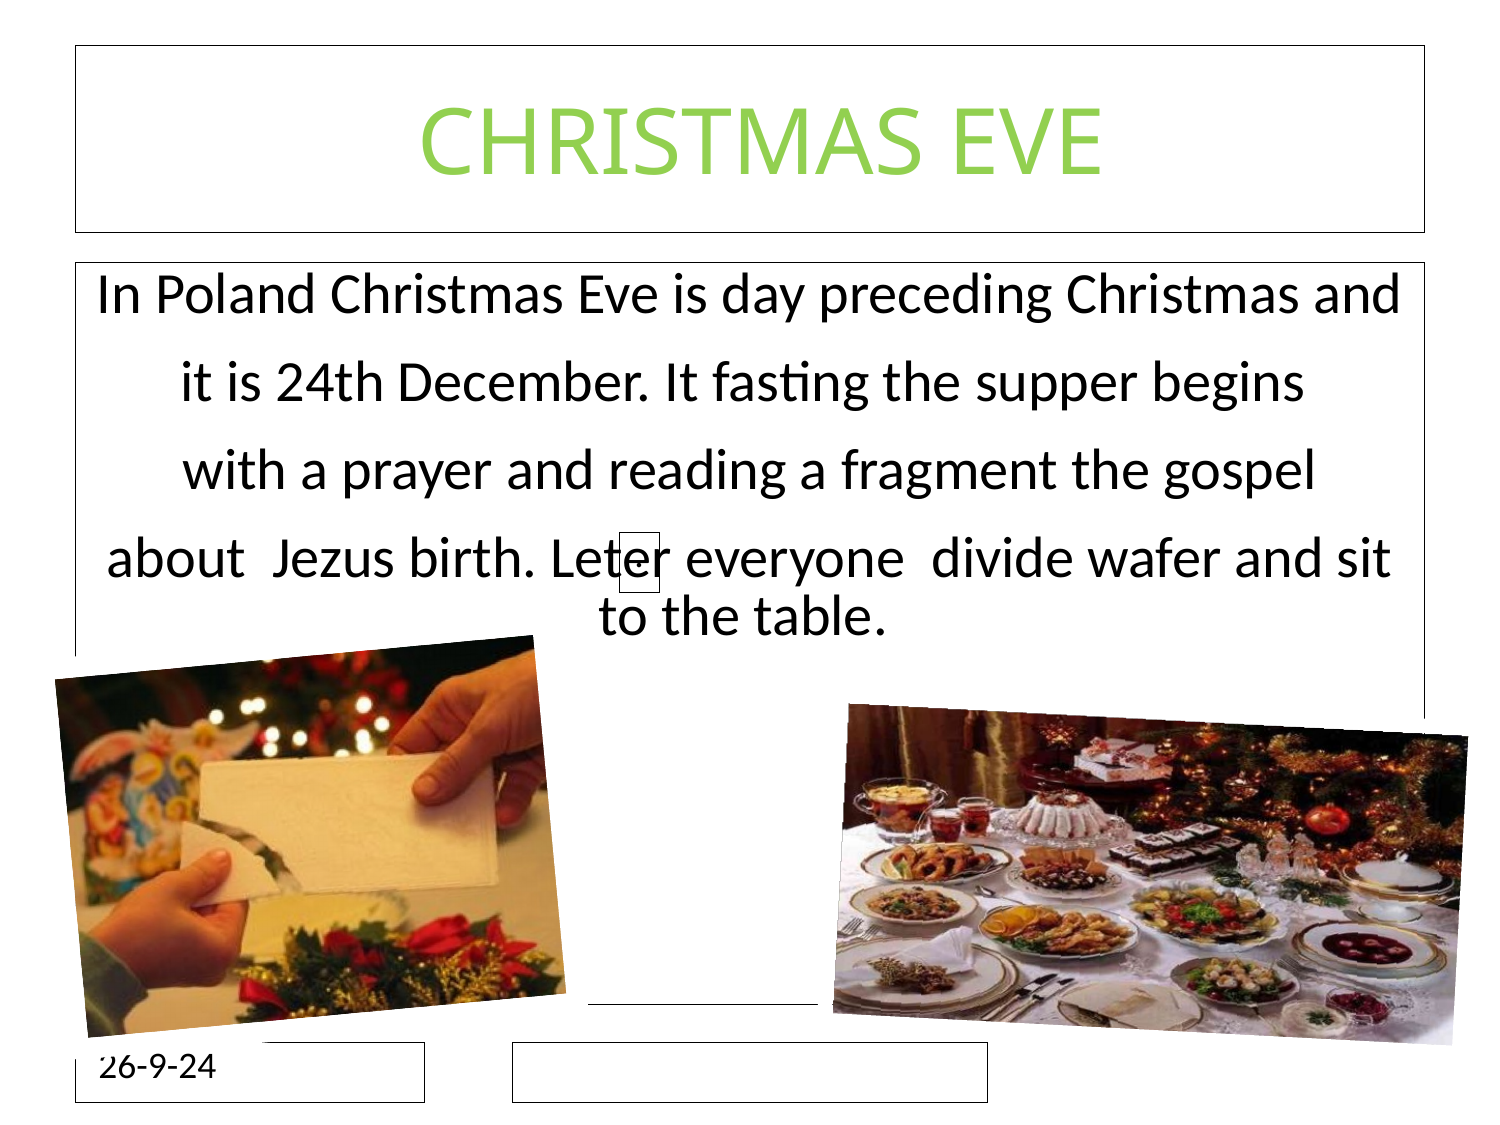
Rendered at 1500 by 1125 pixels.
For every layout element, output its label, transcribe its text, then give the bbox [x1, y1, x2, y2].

picture [54, 634, 567, 1038]
picture [832, 703, 1469, 1046]
title CHRISTMAS EVE [75, 45, 1425, 233]
text_box . [619, 532, 660, 593]
list In Poland Christmas Eve is day preceding Christmas and it is 24th December. It fasting the supper begins with a prayer and reading a fragment the gospel about Jezus birth. Leter everyone divide wafer and sit to the table. [75, 262, 1425, 1005]
